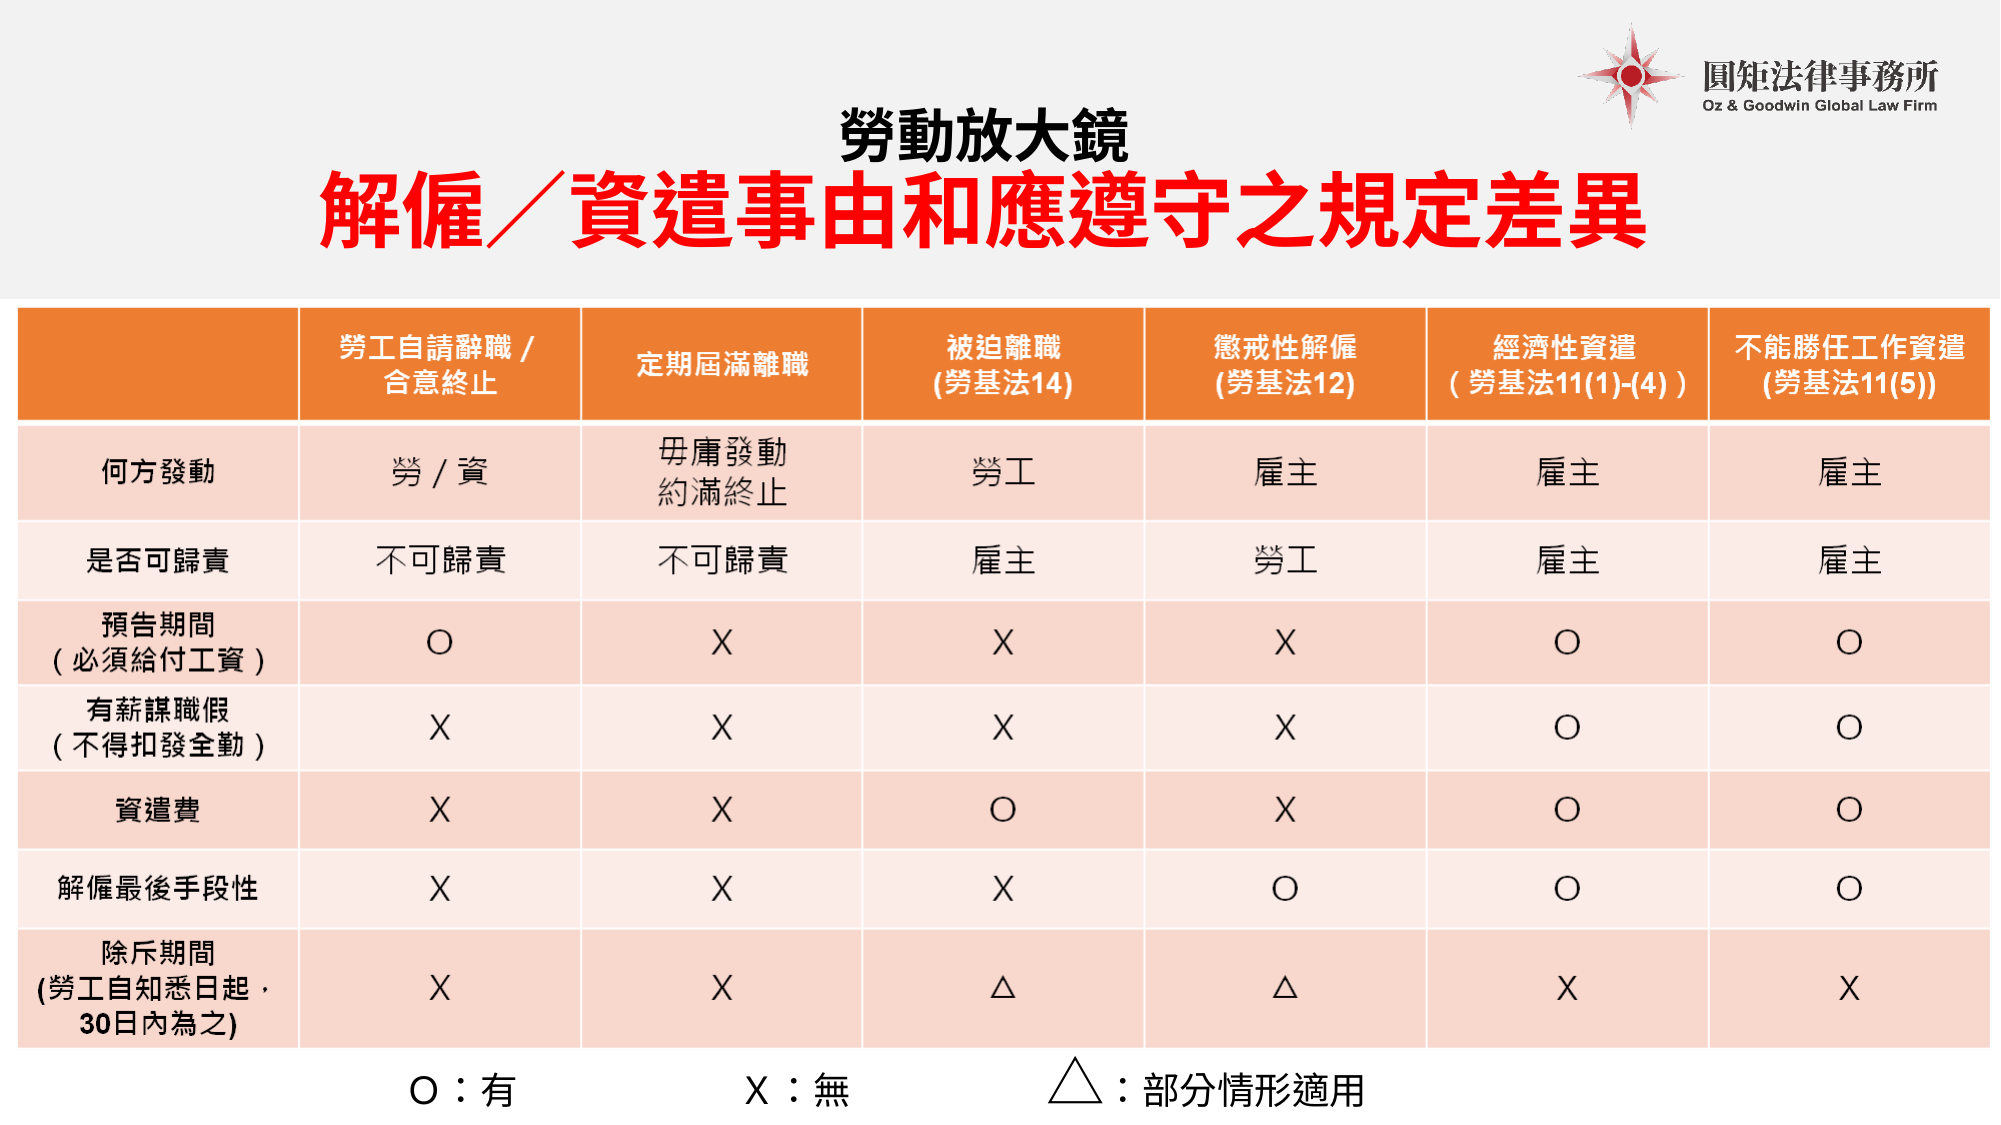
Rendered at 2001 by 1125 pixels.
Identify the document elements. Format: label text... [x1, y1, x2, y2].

text_box Ｏ：有 Ｘ：無 △：部分情形適用 [390, 1039, 1573, 1125]
picture [5, 295, 2000, 1060]
text_box 勞動放大鏡 解僱／資遣事由和應遵守之規定差異 [122, 82, 1848, 285]
